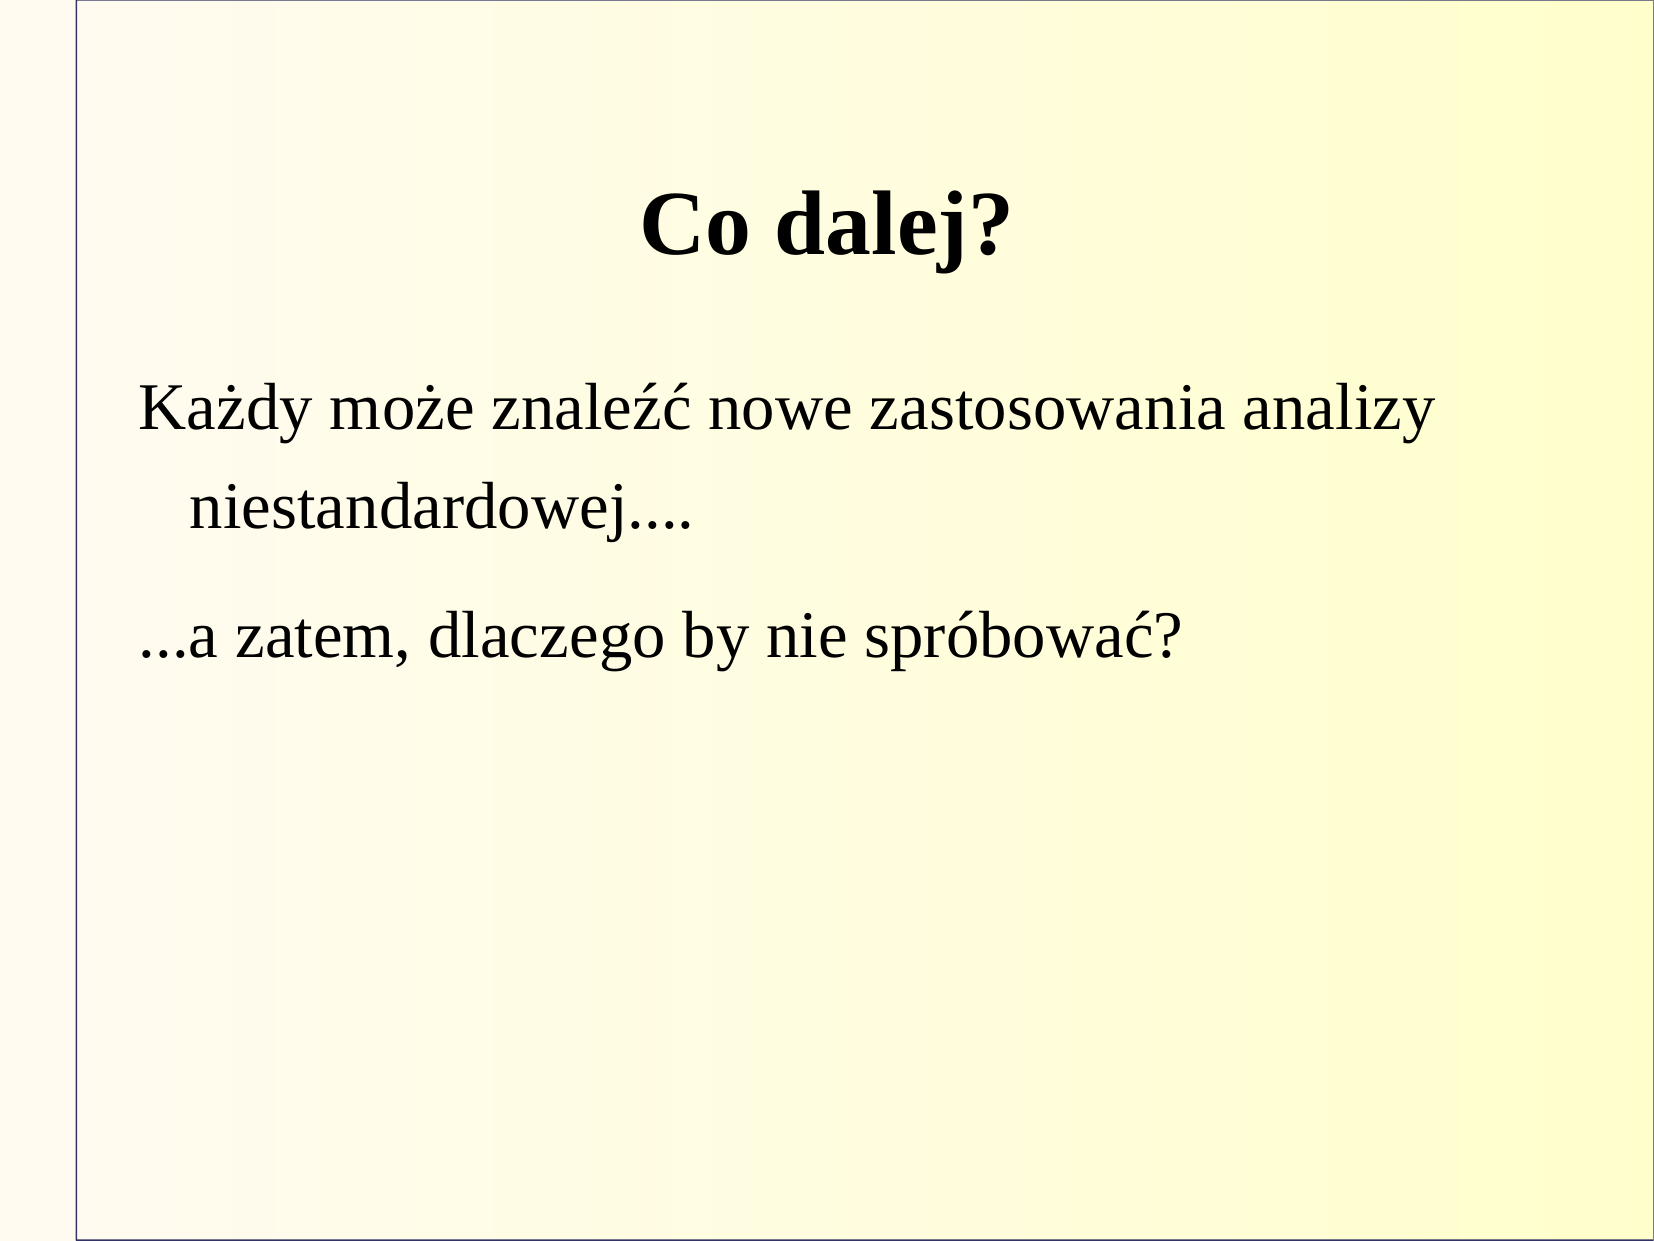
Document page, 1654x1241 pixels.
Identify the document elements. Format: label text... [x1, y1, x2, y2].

picture [0, 0, 75, 1241]
list Każdy może znaleźć nowe zastosowania analizy niestandardowej.... ...a zatem, dlaczego by nie spróbować? [121, 344, 1534, 1127]
title Co dalej? [121, 102, 1534, 311]
